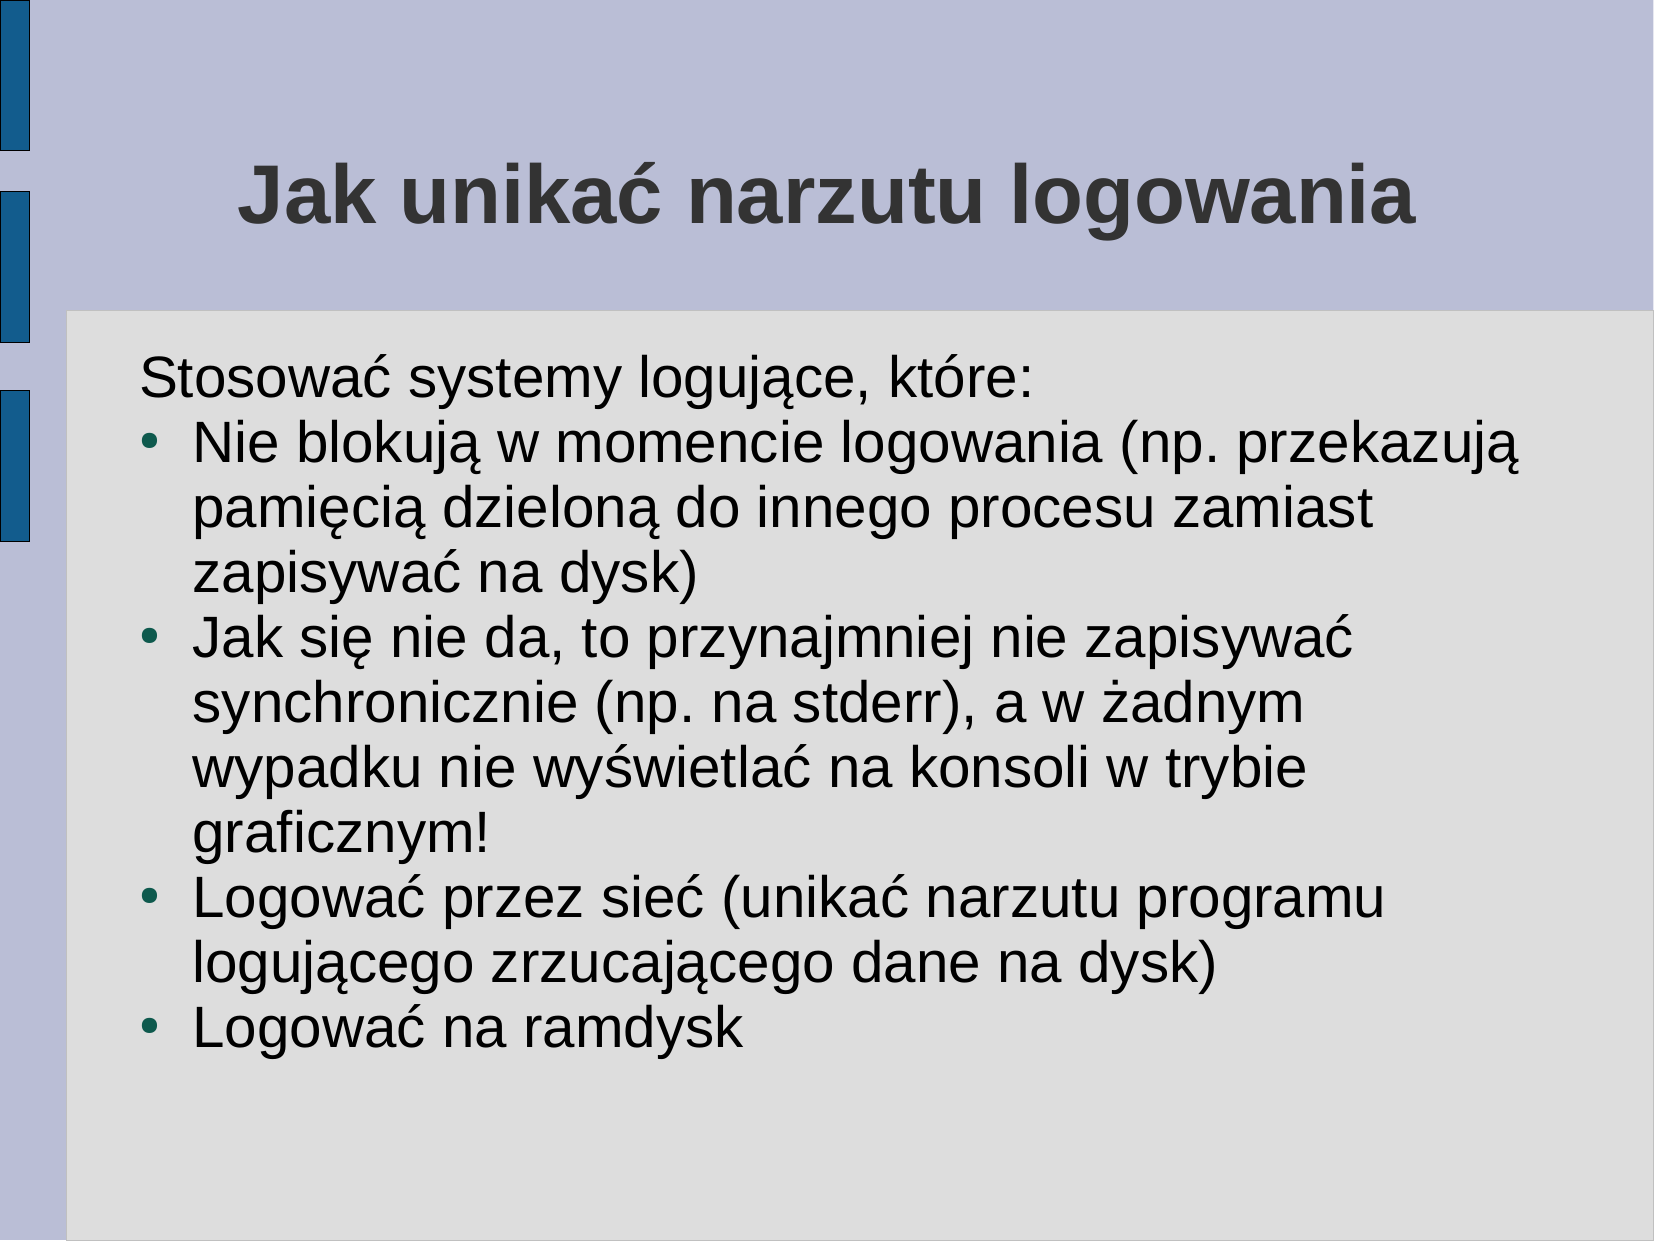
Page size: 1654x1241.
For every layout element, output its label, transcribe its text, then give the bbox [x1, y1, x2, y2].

list Stosować systemy logujące, które: Nie blokują w momencie logowania (np. przekazują pamięcią dzieloną do innego procesu zamiast zapisywać na dysk) Jak się nie da, to przynajmniej nie zapisywać synchronicznie (np. na stderr), a w żadnym wypadku nie wyświetlać na konsoli w trybie graficznym! Logować przez sieć (unikać narzutu programu logującego zrzucającego dane na dysk) Logować na ramdysk [121, 344, 1534, 1143]
title Jak unikać narzutu logowania [121, 91, 1534, 299]
